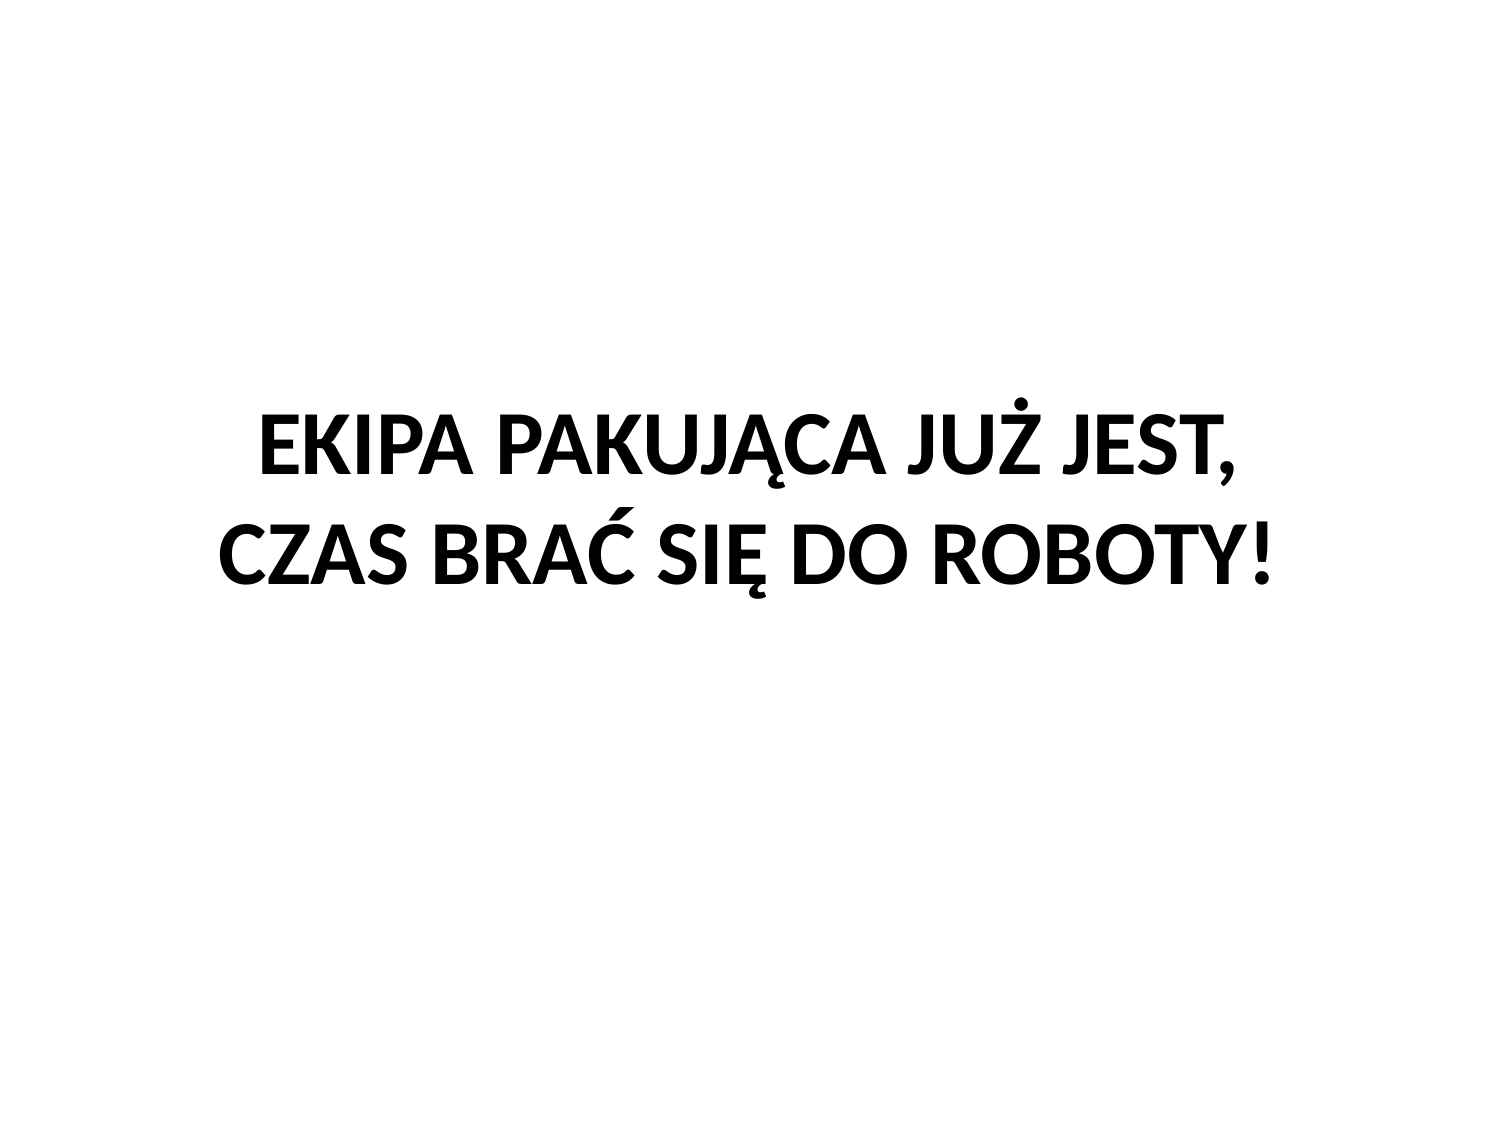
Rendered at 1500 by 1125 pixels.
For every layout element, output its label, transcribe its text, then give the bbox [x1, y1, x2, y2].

text_box EKIPA PAKUJĄCA JUŻ JEST, CZAS BRAĆ SIĘ DO ROBOTY! [199, 375, 1299, 613]
